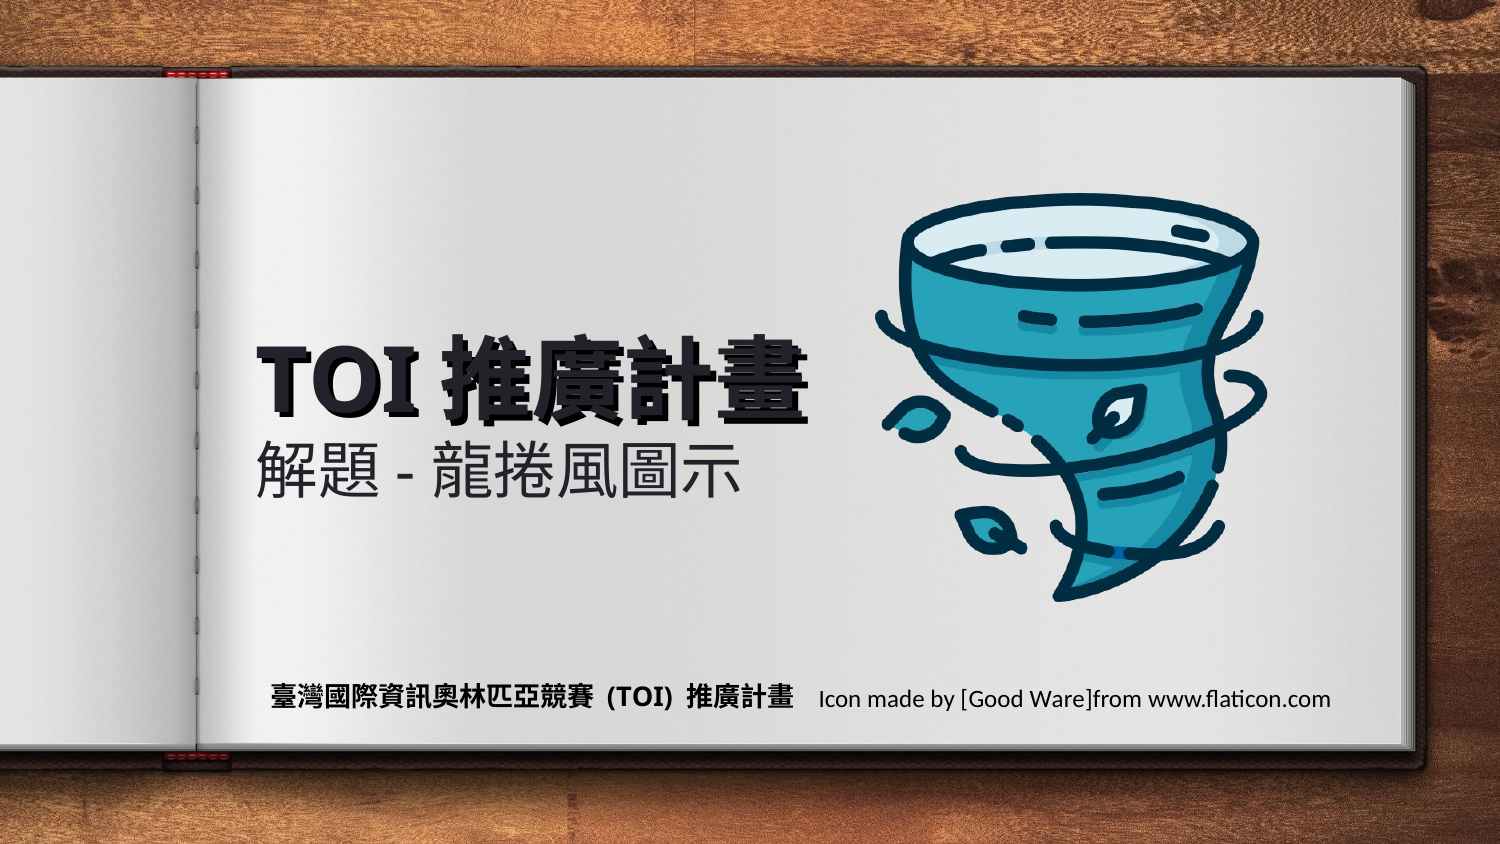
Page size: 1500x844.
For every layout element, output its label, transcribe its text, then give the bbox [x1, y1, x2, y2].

text_box Icon made by [Good Ware]from www.flaticon.com [804, 675, 1385, 720]
picture [912, 263, 1239, 359]
picture [914, 206, 1246, 279]
picture [866, 193, 1211, 602]
picture [1067, 193, 1276, 602]
title TOI推廣計畫 解題-龍捲風圖示 [240, 262, 866, 565]
